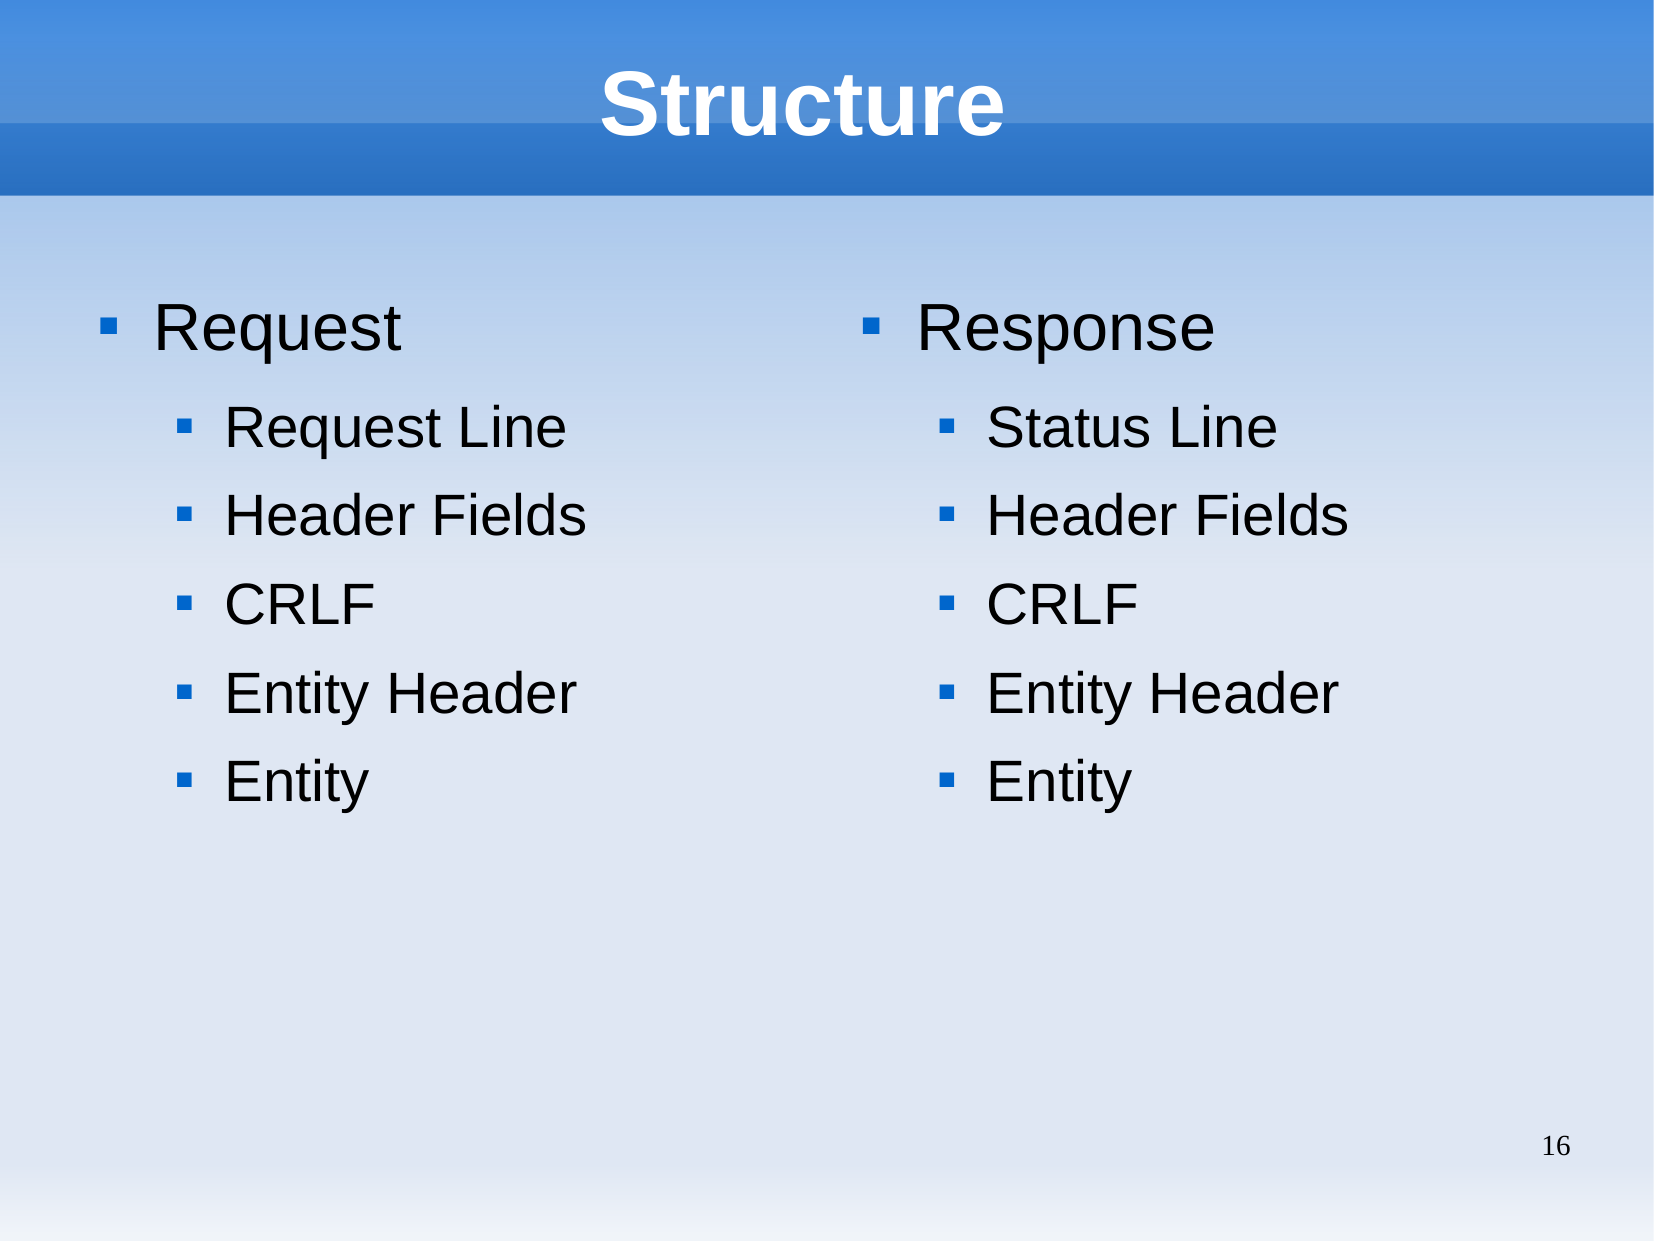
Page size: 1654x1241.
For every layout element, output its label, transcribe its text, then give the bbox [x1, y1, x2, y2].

list Request Request Line Header Fields CRLF Entity Header Entity [82, 290, 809, 1109]
title Structure [76, 0, 1565, 208]
picture [0, 0, 1654, 1241]
list Response Status Line Header Fields CRLF Entity Header Entity [845, 290, 1572, 1109]
